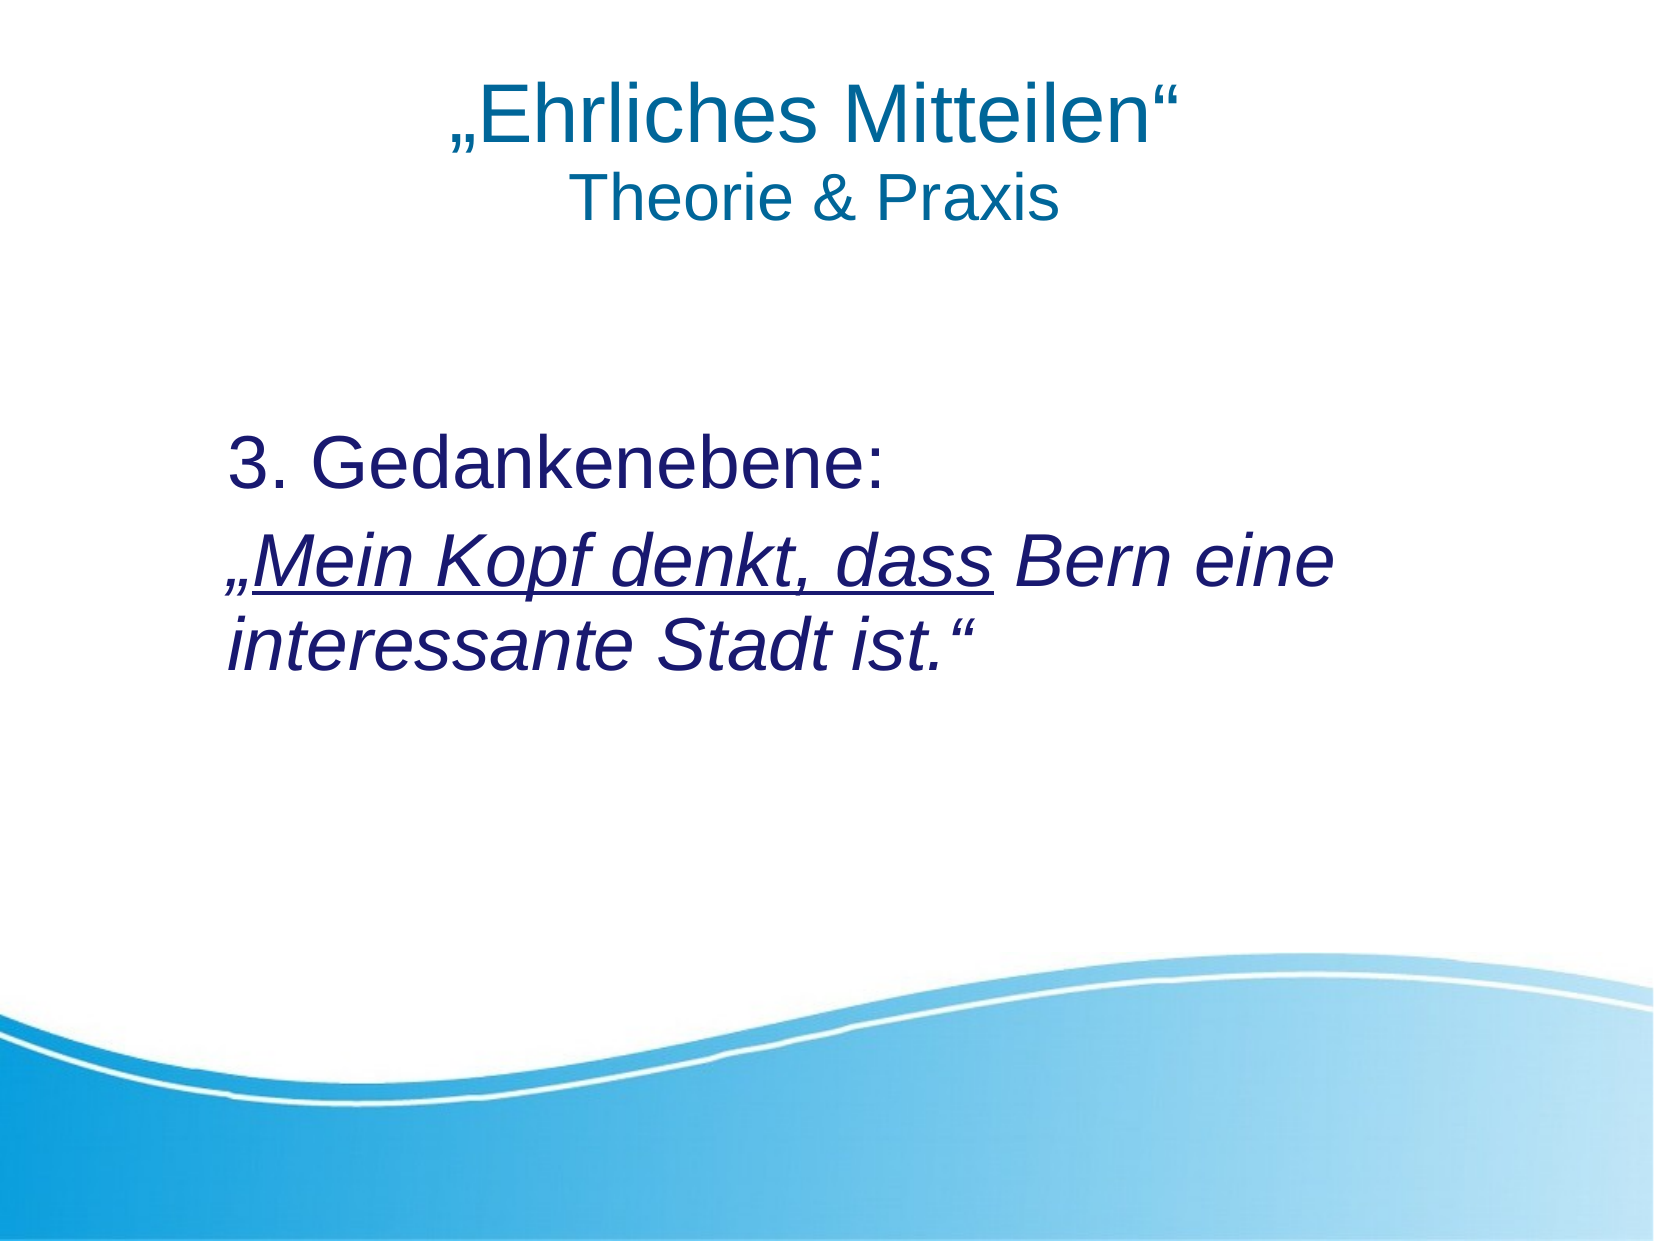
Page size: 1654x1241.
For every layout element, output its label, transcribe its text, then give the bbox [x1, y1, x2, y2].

picture [0, 952, 1654, 1241]
title „Ehrliches Mitteilen“ Theorie & Praxis [70, 47, 1559, 255]
text_box 3. Gedankenebene: „Mein Kopf denkt, dass Bern eine interessante Stadt ist.“ [212, 413, 1654, 851]
